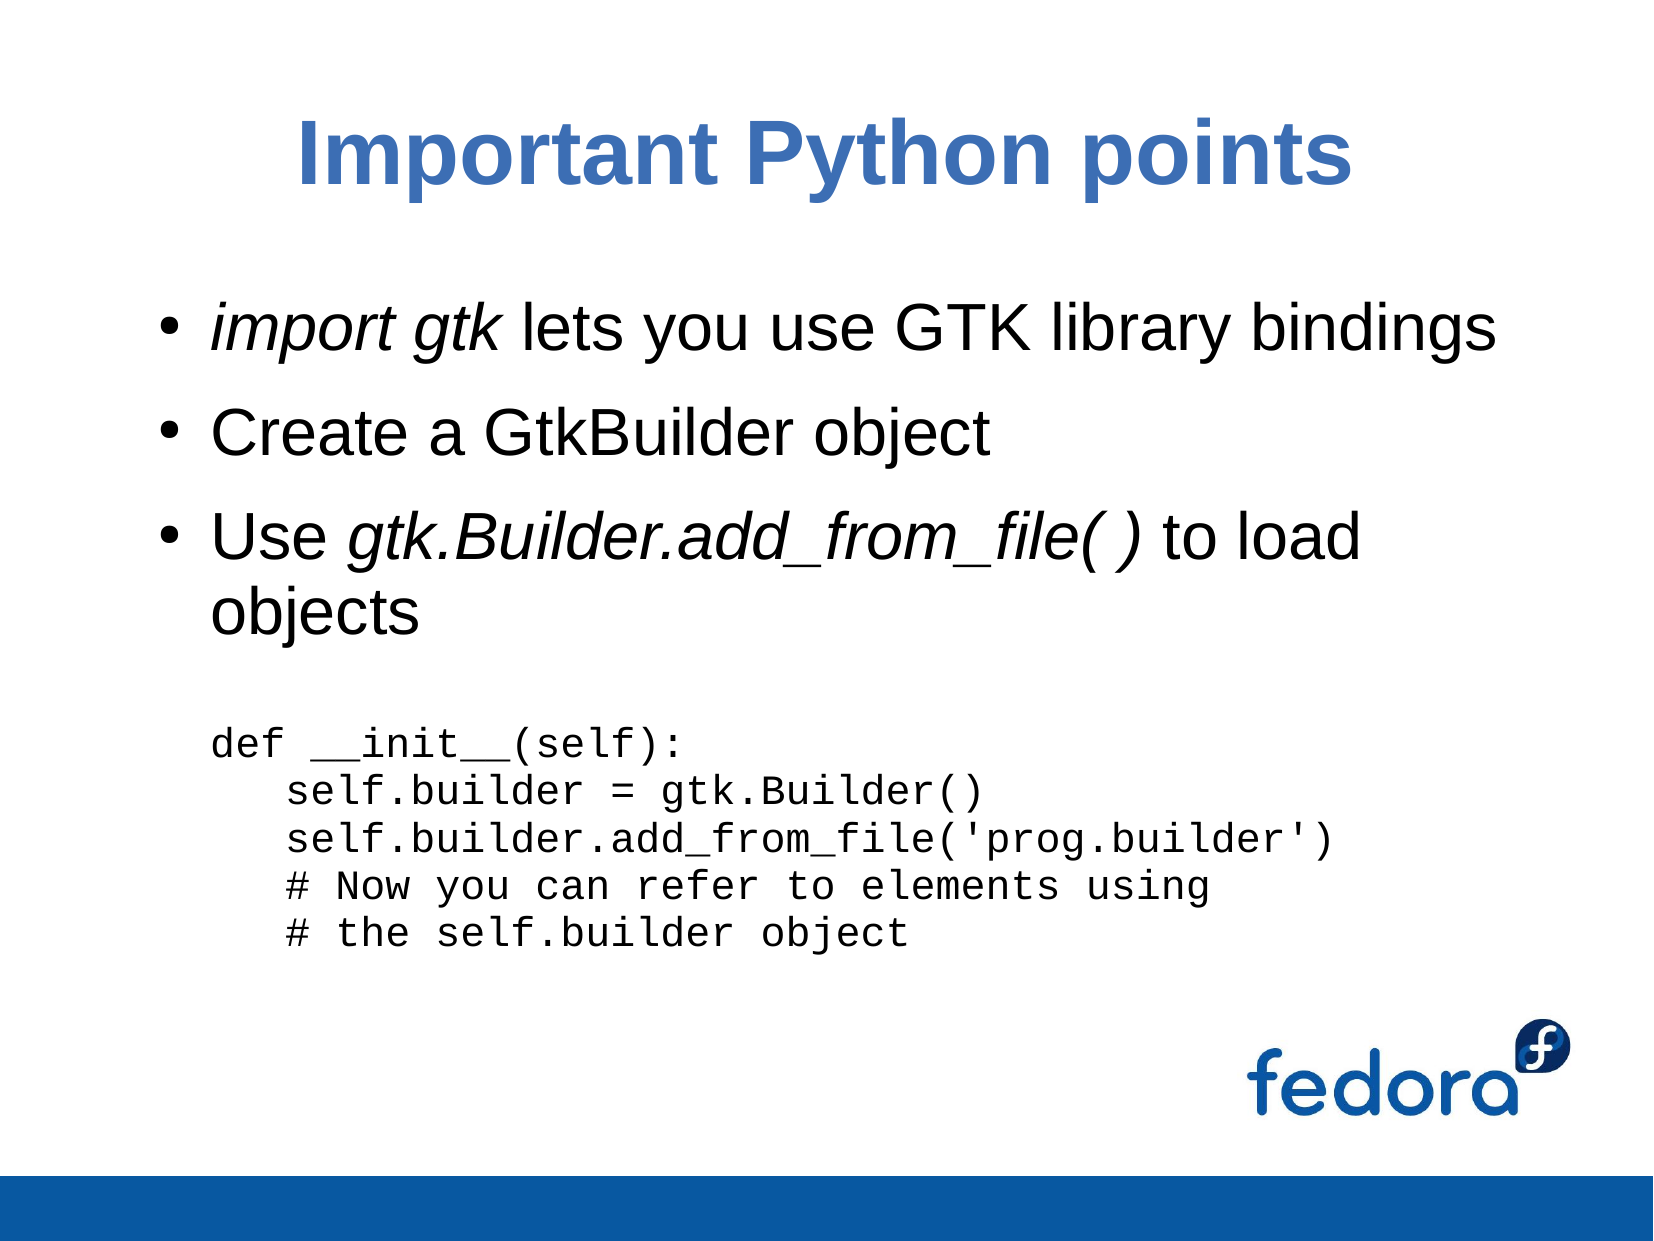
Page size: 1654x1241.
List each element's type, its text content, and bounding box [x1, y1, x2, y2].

picture [0, 1176, 1653, 1241]
list import gtk lets you use GTK library bindings Create a GtkBuilder object Use gtk.Builder.add_from_file( ) to load objects def __init__(self): self.builder = gtk.Builder() self.builder.add_from_file('prog.builder') # Now you can refer to elements using # the self.builder object [82, 290, 1571, 1095]
picture [1237, 1010, 1576, 1125]
title Important Python points [82, 56, 1571, 250]
